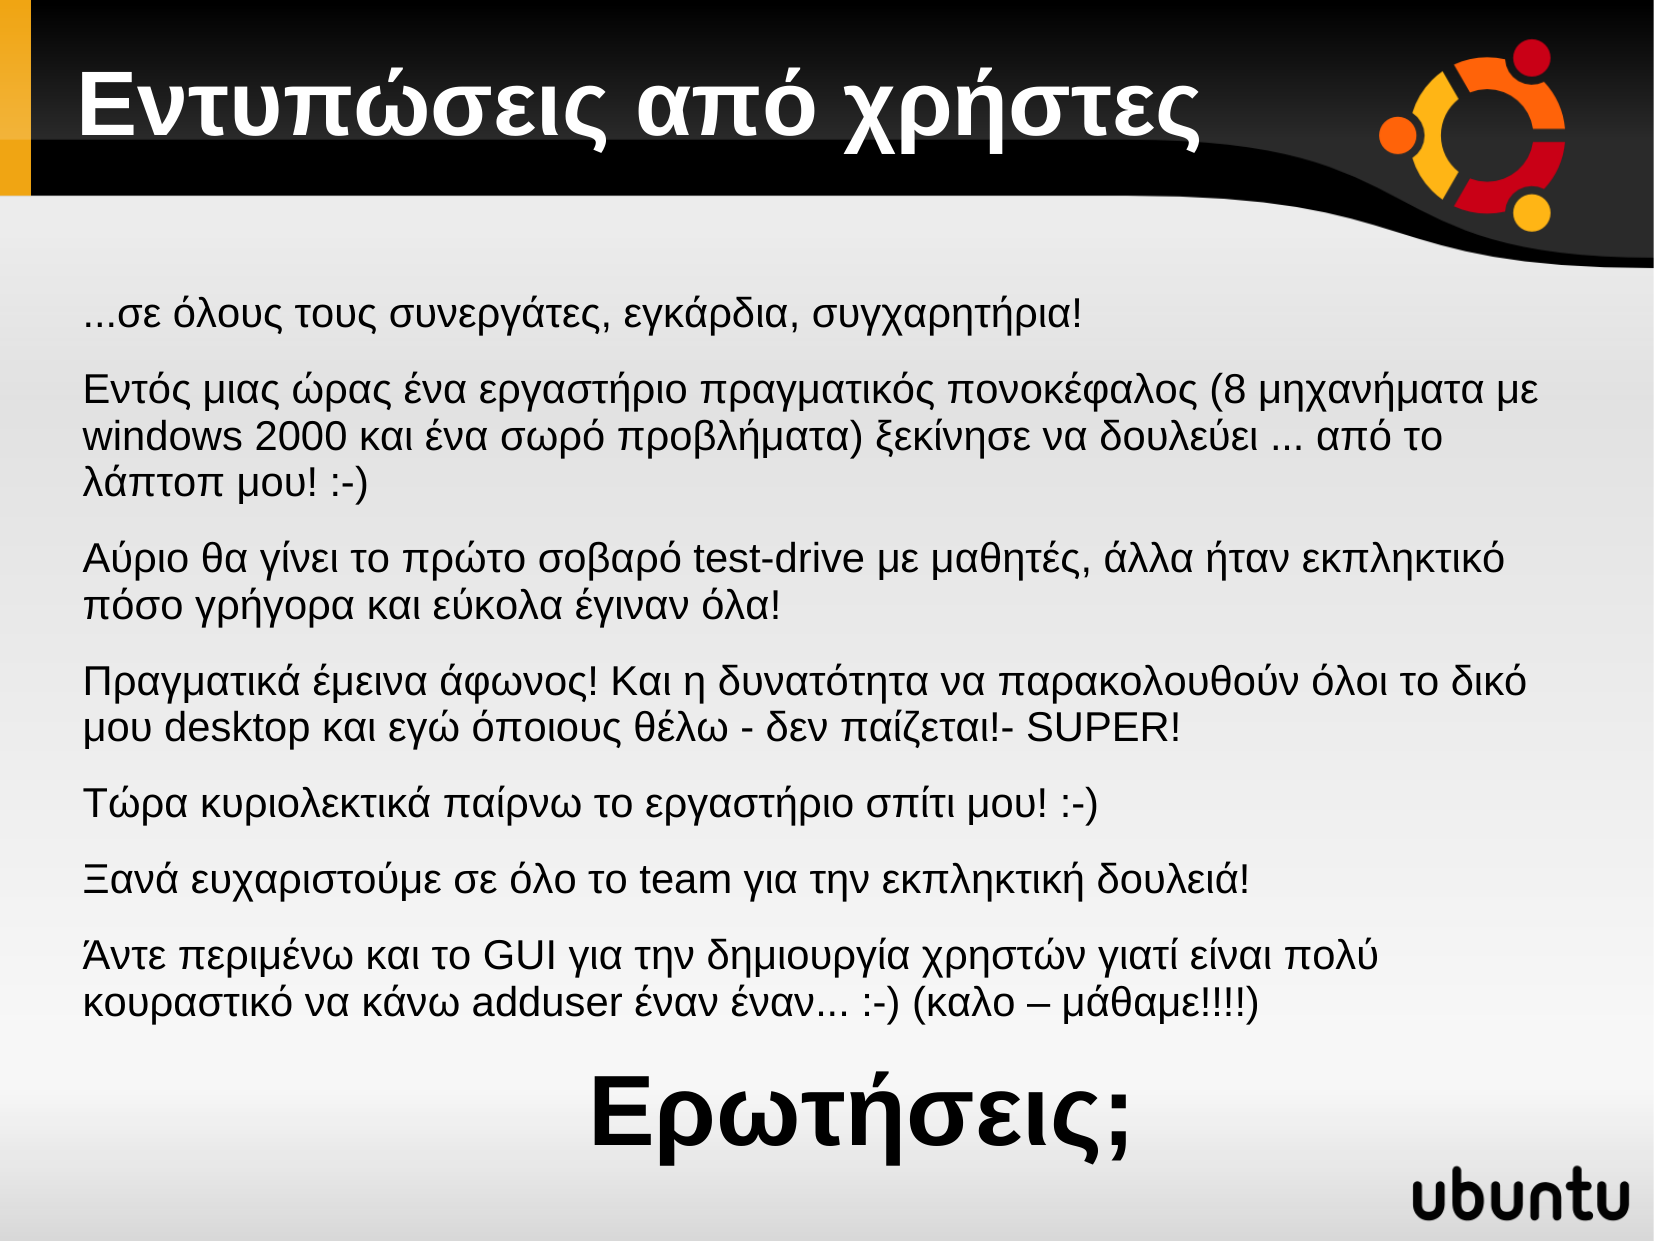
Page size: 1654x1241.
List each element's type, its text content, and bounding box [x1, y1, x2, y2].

picture [0, 0, 1654, 1241]
list ...σε όλους τους συνεργάτες, εγκάρδια, συγχαρητήρια! Εντός μιας ώρας ένα εργαστήριο πραγματικός πονοκέφαλος (8 μηχανήματα με windows 2000 και ένα σωρό προβλήματα) ξεκίνησε να δουλεύει ... από το λάπτοπ μου! :-) Αύριο θα γίνει το πρώτο σοβαρό test-drive με μαθητές, άλλα ήταν εκπληκτικό πόσο γρήγορα και εύκολα έγιναν όλα! Πραγματικά έμεινα άφωνος! Και η δυνατότητα να παρακολουθούν όλοι το δικό μου desktop και εγώ όποιους θέλω - δεν παίζεται!- SUPER! Τώρα κυριολεκτικά παίρνω το εργαστήριο σπίτι μου! :-) Ξανά ευχαριστούμε σε όλο το team για την εκπληκτική δουλειά! Άντε περιμένω και το GUI για την δημιουργία χρηστών γιατί είναι πολύ κουραστικό να κάνω adduser έναν έναν... :-) (καλο – μάθαμε!!!!) Ερωτήσεις; [82, 290, 1571, 1167]
title Εντυπώσεις από χρήστες [76, 7, 1565, 200]
